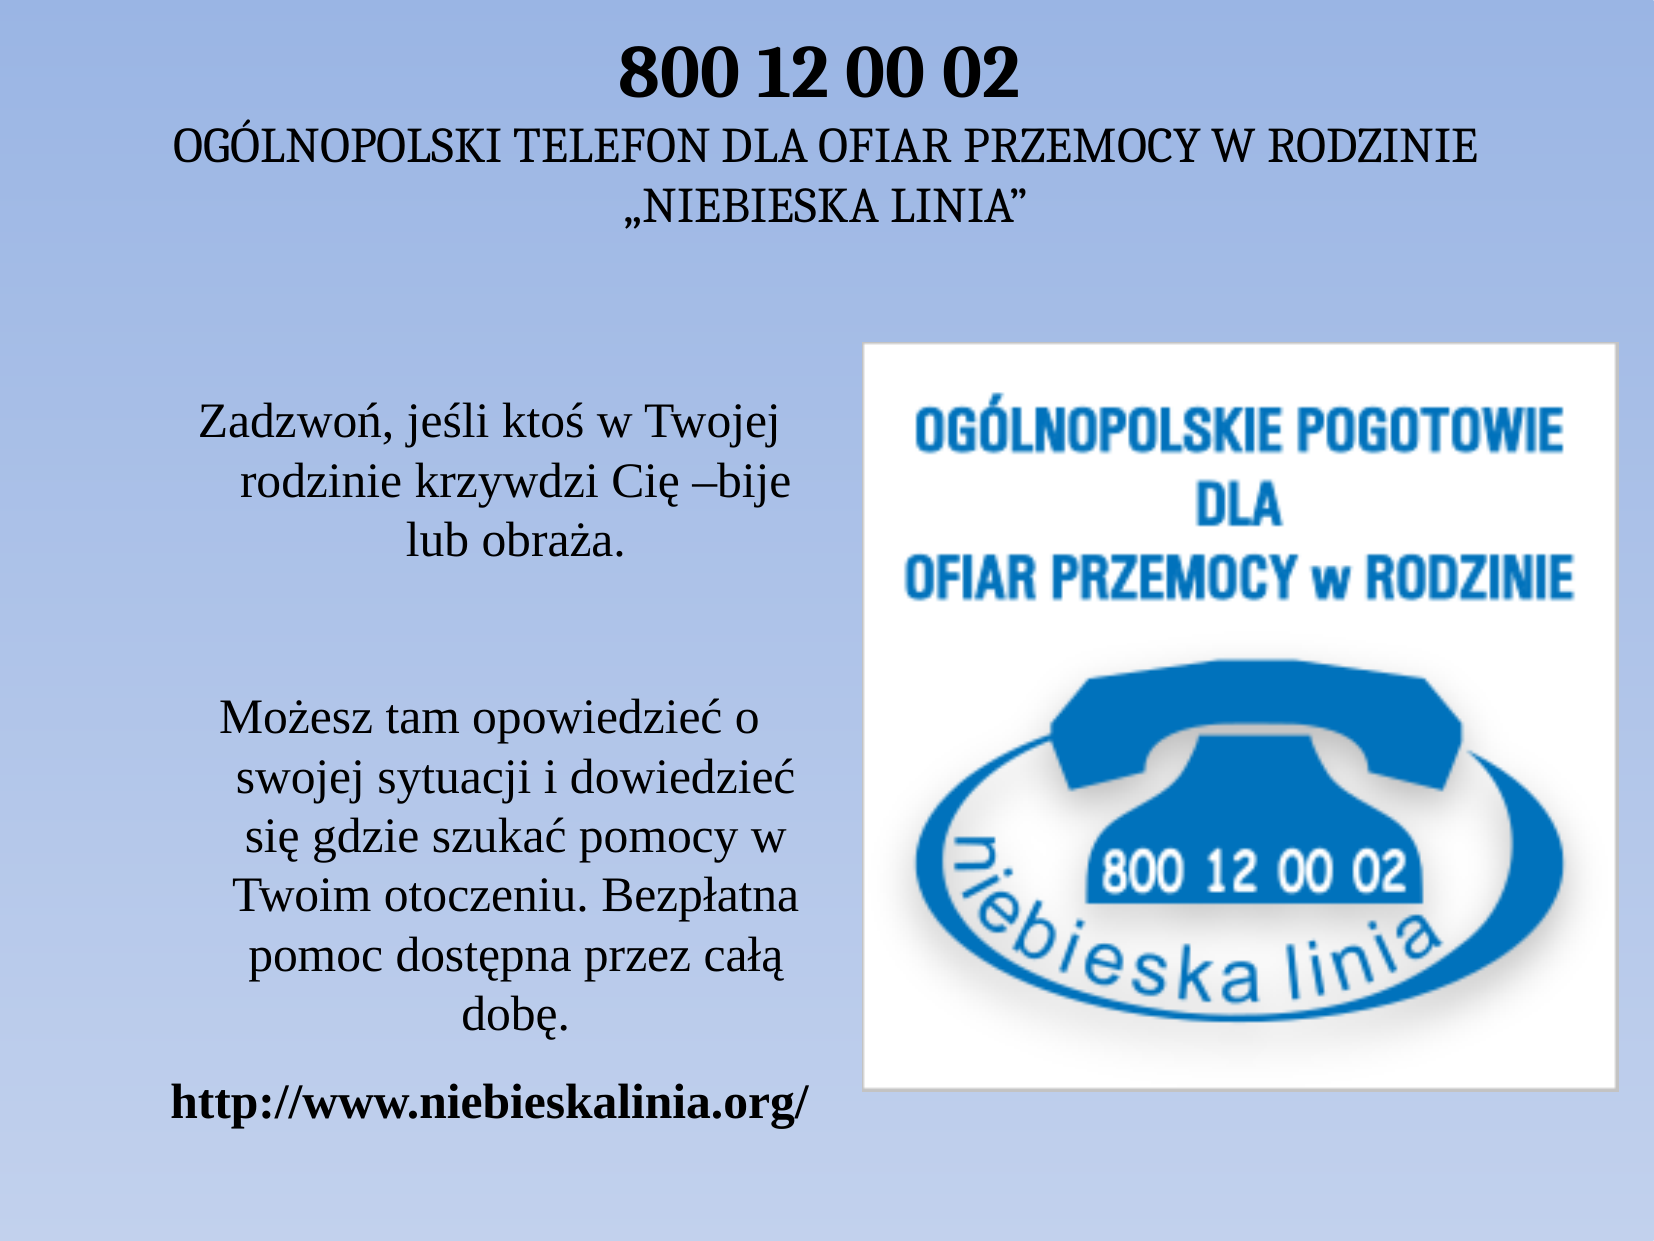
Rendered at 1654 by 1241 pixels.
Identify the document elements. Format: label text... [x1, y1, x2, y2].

title 800 12 00 02 OGÓLNOPOLSKI TELEFON DLA OFIAR PRZEMOCY W RODZINIE „NIEBIESKA LINIA” [82, 22, 1571, 284]
picture [862, 342, 1619, 1092]
list Zadzwoń, jeśli ktoś w Twojej rodzinie krzywdzi Cię –bije lub obraża. Możesz tam opowiedzieć o swojej sytuacji i dowiedzieć się gdzie szukać pomocy w Twoim otoczeniu. Bezpłatna pomoc dostępna przez całą dobę. http://www.niebieskalinia.org/ [82, 290, 809, 1190]
